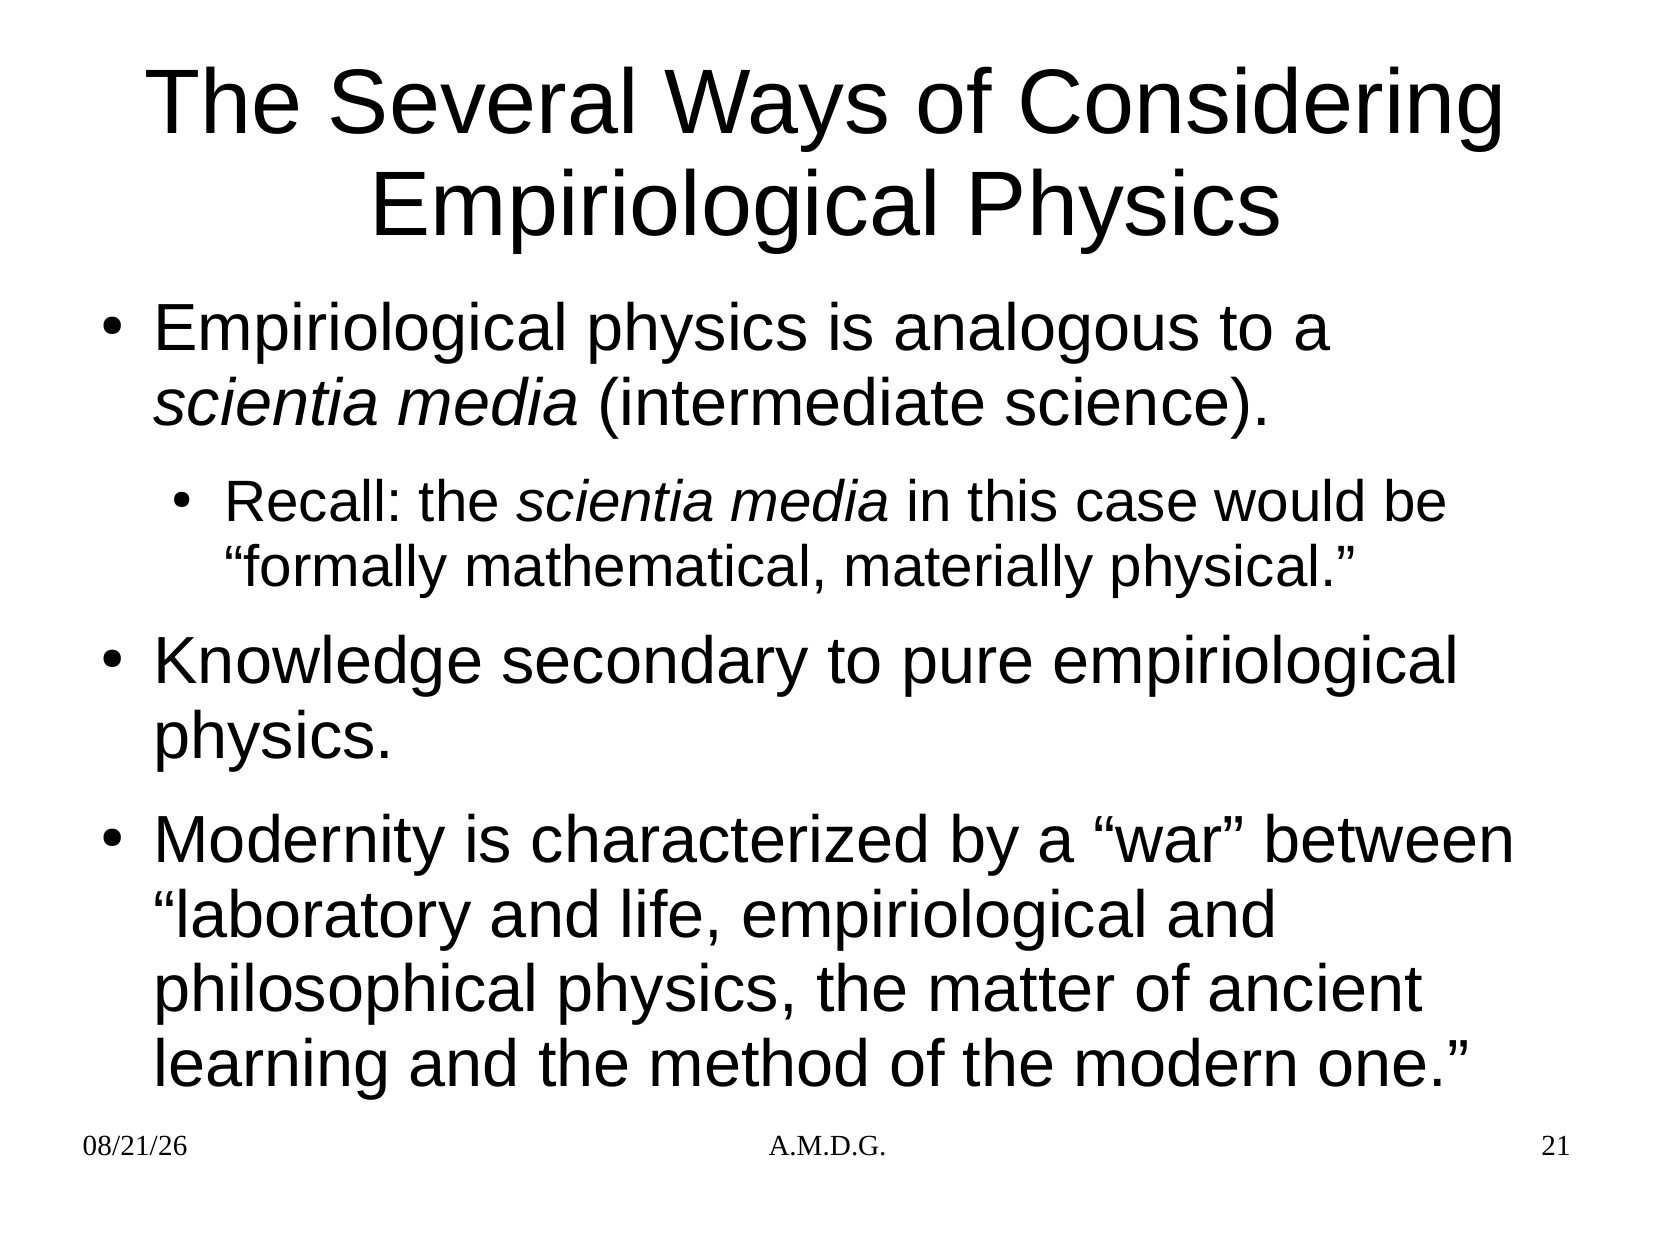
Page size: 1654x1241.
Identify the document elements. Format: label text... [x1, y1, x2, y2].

title The Several Ways of Considering Empiriological Physics [82, 49, 1571, 257]
list Empiriological physics is analogous to a scientia media (intermediate science). Recall: the scientia media in this case would be “formally mathematical, materially physical.” Knowledge secondary to pure empiriological physics. Modernity is characterized by a “war” between “laboratory and life, empiriological and philosophical physics, the matter of ancient learning and the method of the modern one.” [82, 290, 1571, 1109]
